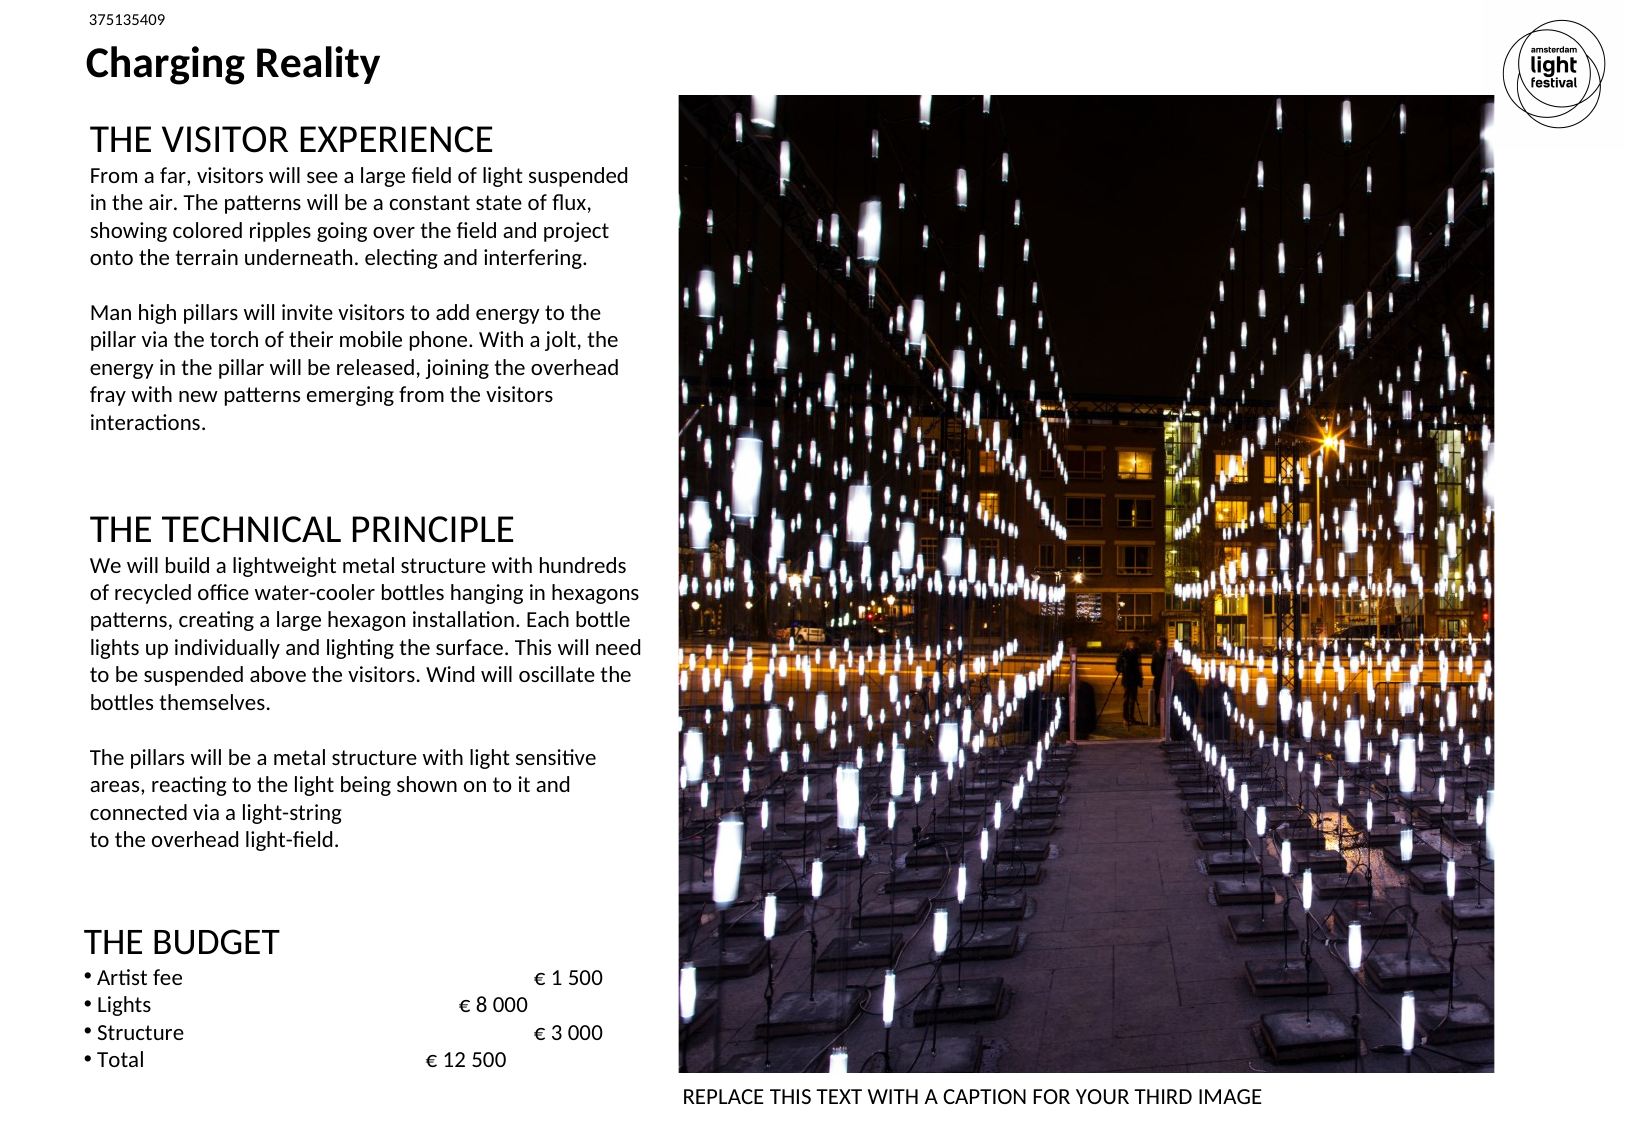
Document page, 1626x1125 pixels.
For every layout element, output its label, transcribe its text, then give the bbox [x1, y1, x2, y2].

text_box 375135409 [74, 1, 658, 37]
text_box REPLACE THIS TEXT WITH A CAPTION FOR YOUR THIRD IMAGE [667, 1073, 1495, 1117]
text_box THE BUDGET Artist fee € 1 500 Lights € 8 000 Structure € 3 000 Total € 12 500 [69, 909, 678, 1081]
text_box Charging Reality [71, 26, 1367, 95]
text_box THE VISITOR EXPERIENCE From a far, visitors will see a large field of light suspended in the air. The patterns will be a constant state of flux, showing colored ripples going over the field and project onto the terrain underneath. electing and interfering. Man high pillars will invite visitors to add energy to the pillar via the torch of their mobile phone. With a jolt, the energy in the pillar will be released, joining the overhead fray with new patterns emerging from the visitors interactions. [75, 105, 655, 498]
text_box THE TECHNICAL PRINCIPLE We will build a lightweight metal structure with hundreds of recycled office water-cooler bottles hanging in hexagons patterns, creating a large hexagon installation. Each bottle lights up individually and lighting the surface. This will need to be suspended above the visitors. Wind will oscillate the bottles themselves. The pillars will be a metal structure with light sensitive areas, reacting to the light being shown on to it and connected via a light-string to the overhead light-field. [74, 495, 662, 861]
picture [678, 0, 1626, 1073]
